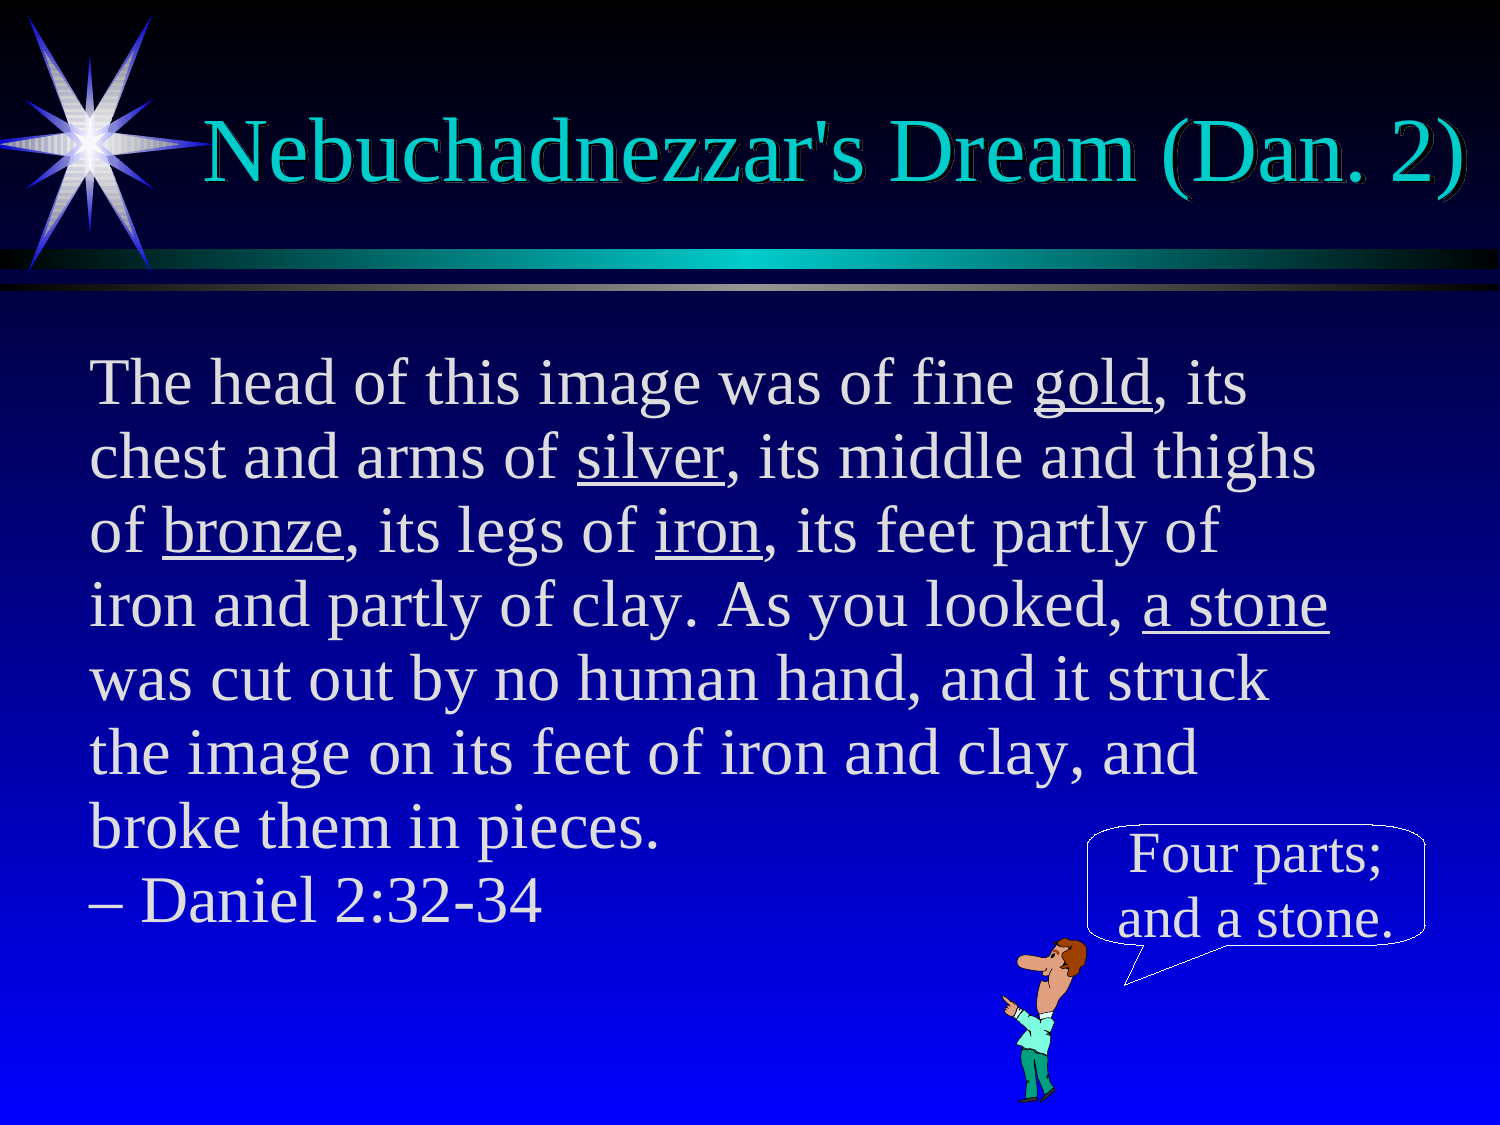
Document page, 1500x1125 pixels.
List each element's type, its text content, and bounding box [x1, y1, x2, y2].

chart [1001, 943, 1088, 1104]
text_box The head of this image was of fine gold, its chest and arms of silver, its middle and thighs of bronze, its legs of iron, its feet partly of iron and partly of clay. As you looked, a stone was cut out by no human hand, and it struck the image on its feet of iron and clay, and broke them in pieces. – Daniel 2:32-34 [75, 337, 1351, 943]
title Nebuchadnezzar's Dream (Dan. 2) [187, 56, 1500, 244]
text_box Four parts; and a stone. [1118, 824, 1426, 986]
